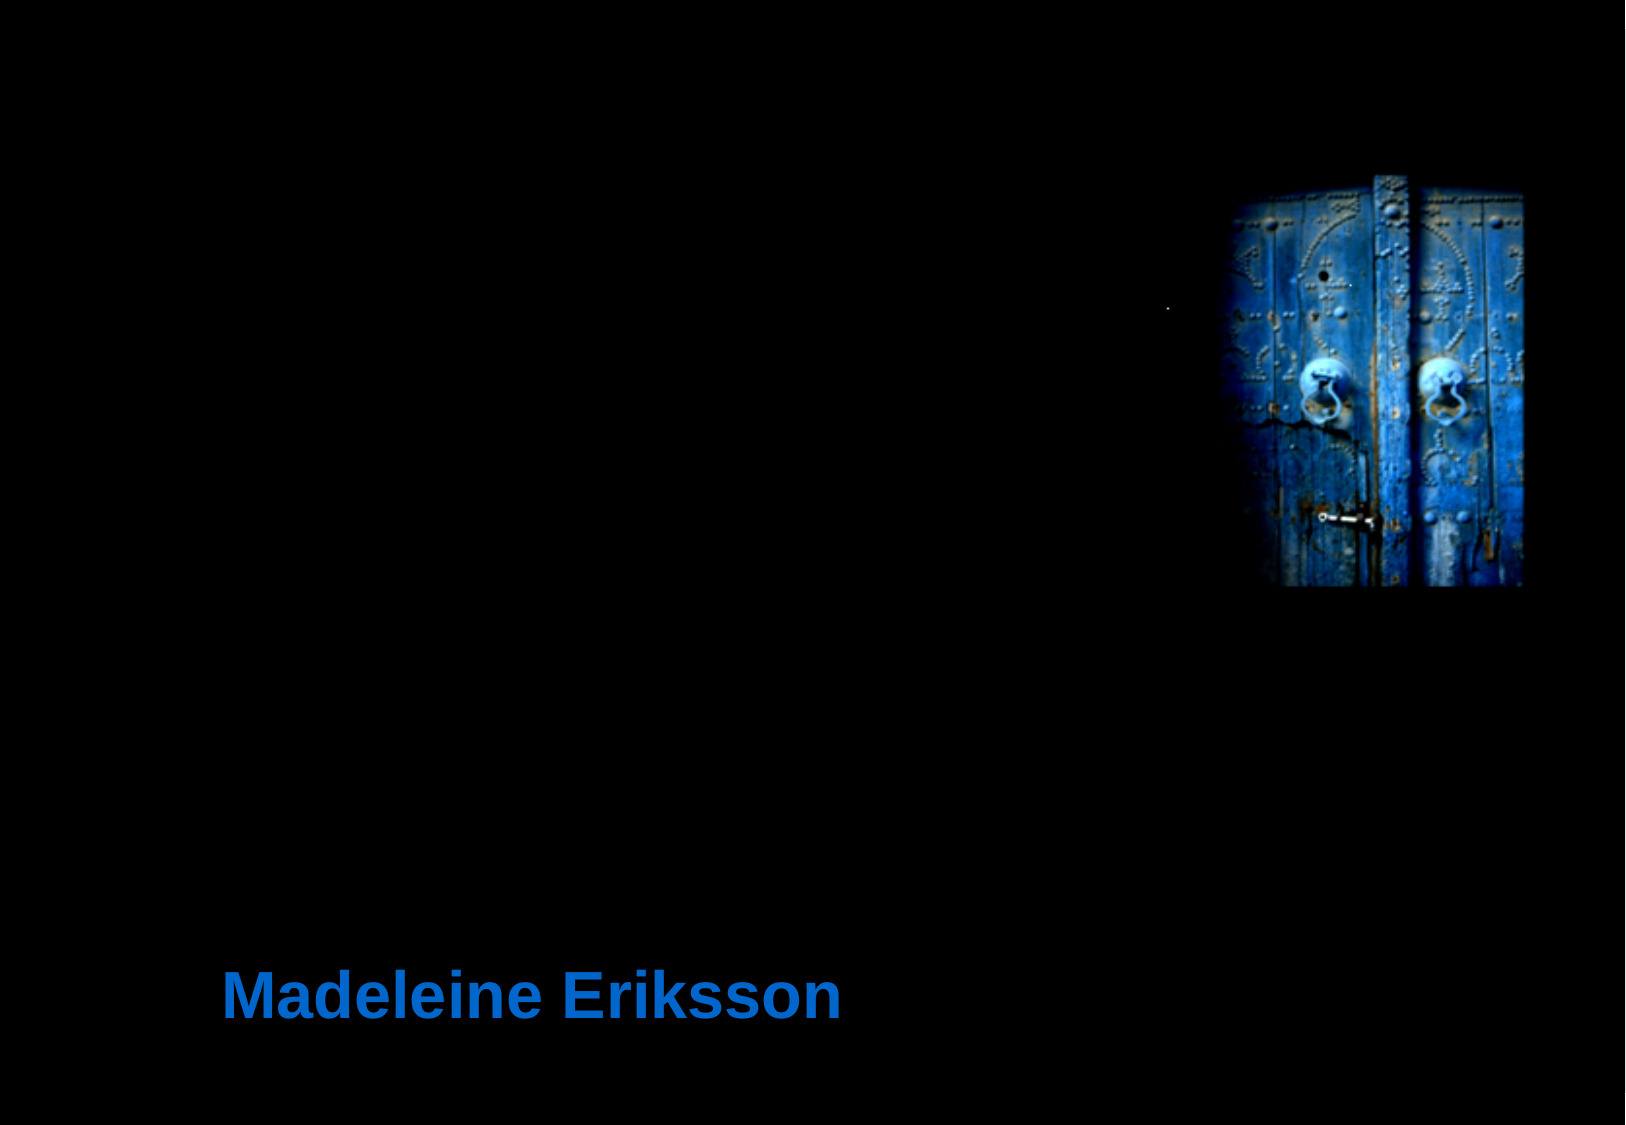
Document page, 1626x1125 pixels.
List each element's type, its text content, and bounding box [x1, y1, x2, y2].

picture [29, 29, 1626, 1093]
text_box Madeleine Eriksson [206, 944, 1359, 1070]
